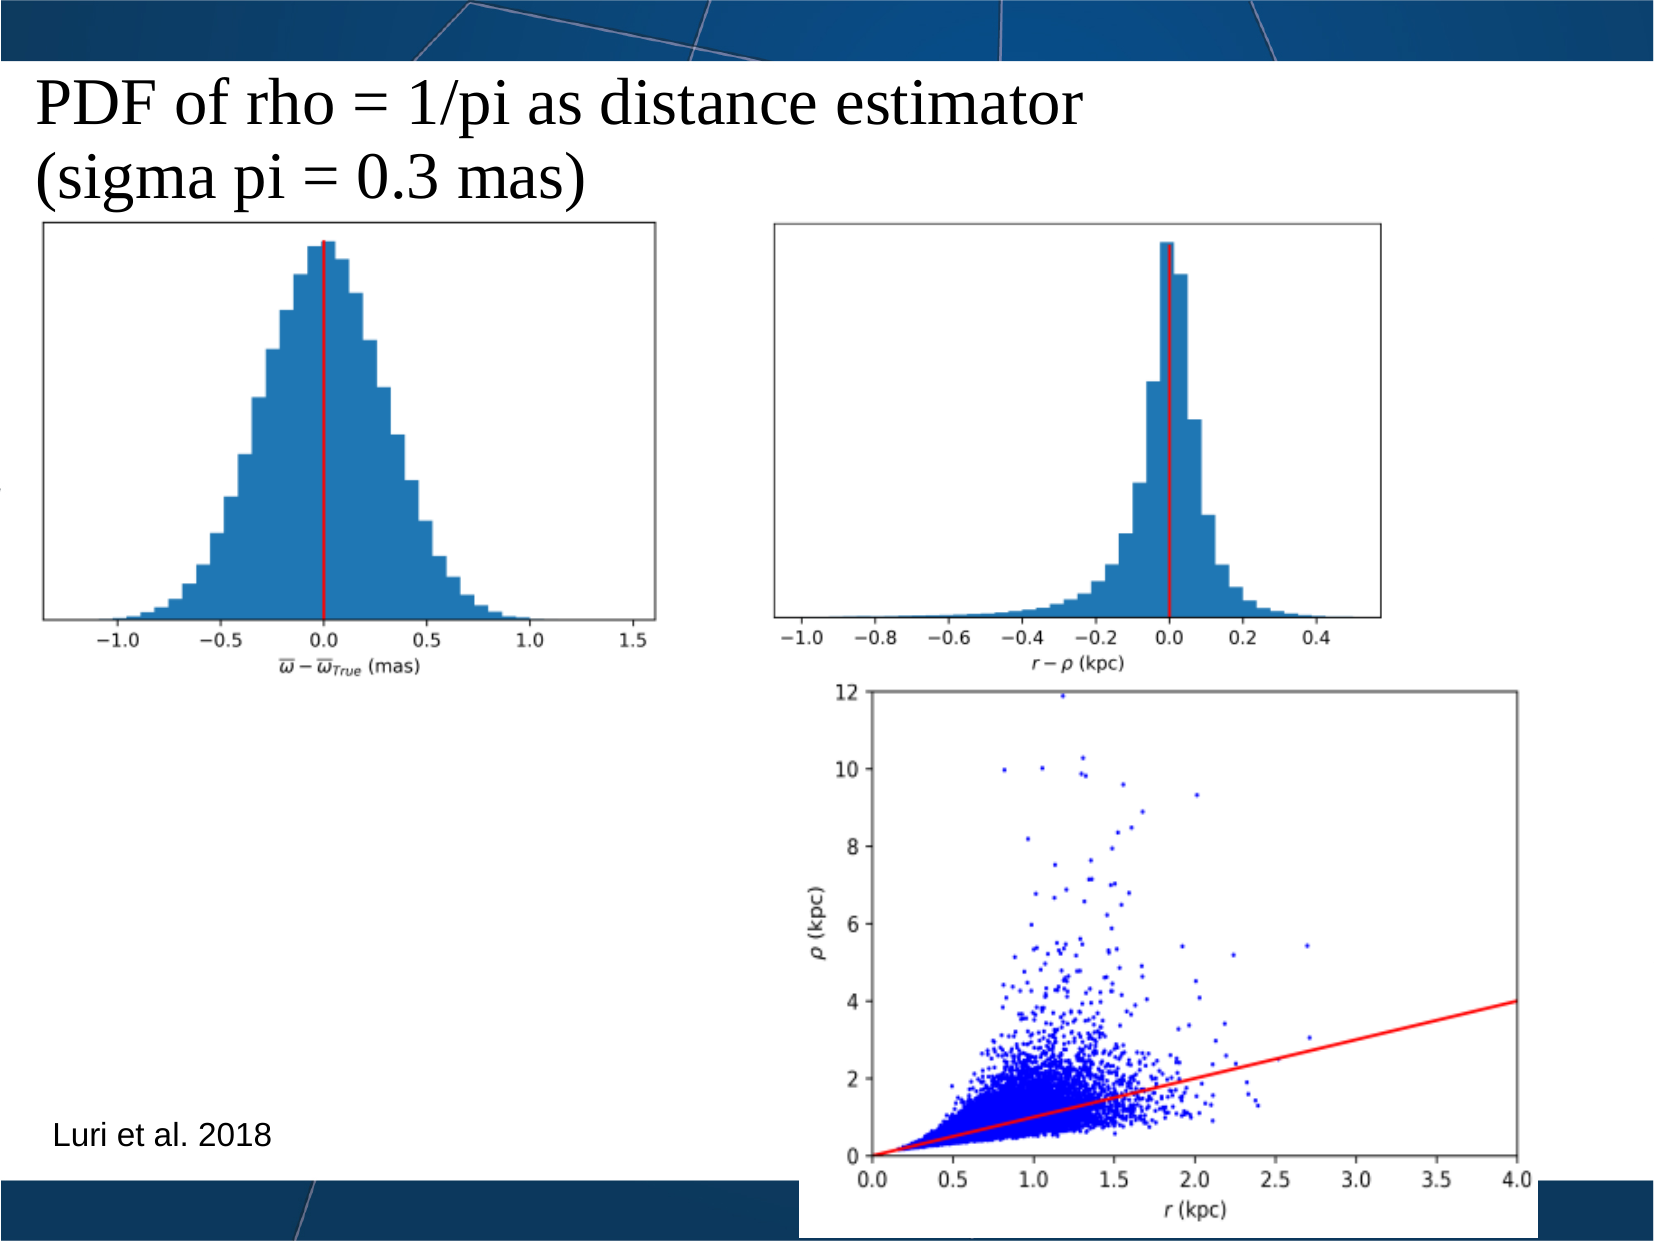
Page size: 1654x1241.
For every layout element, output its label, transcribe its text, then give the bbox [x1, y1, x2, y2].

title PDF of rho = 1/pi as distance estimator (sigma pi = 0.3 mas) [35, 35, 1536, 243]
text_box Luri et al. 2018 [37, 1109, 376, 1241]
picture [0, 0, 1654, 1241]
